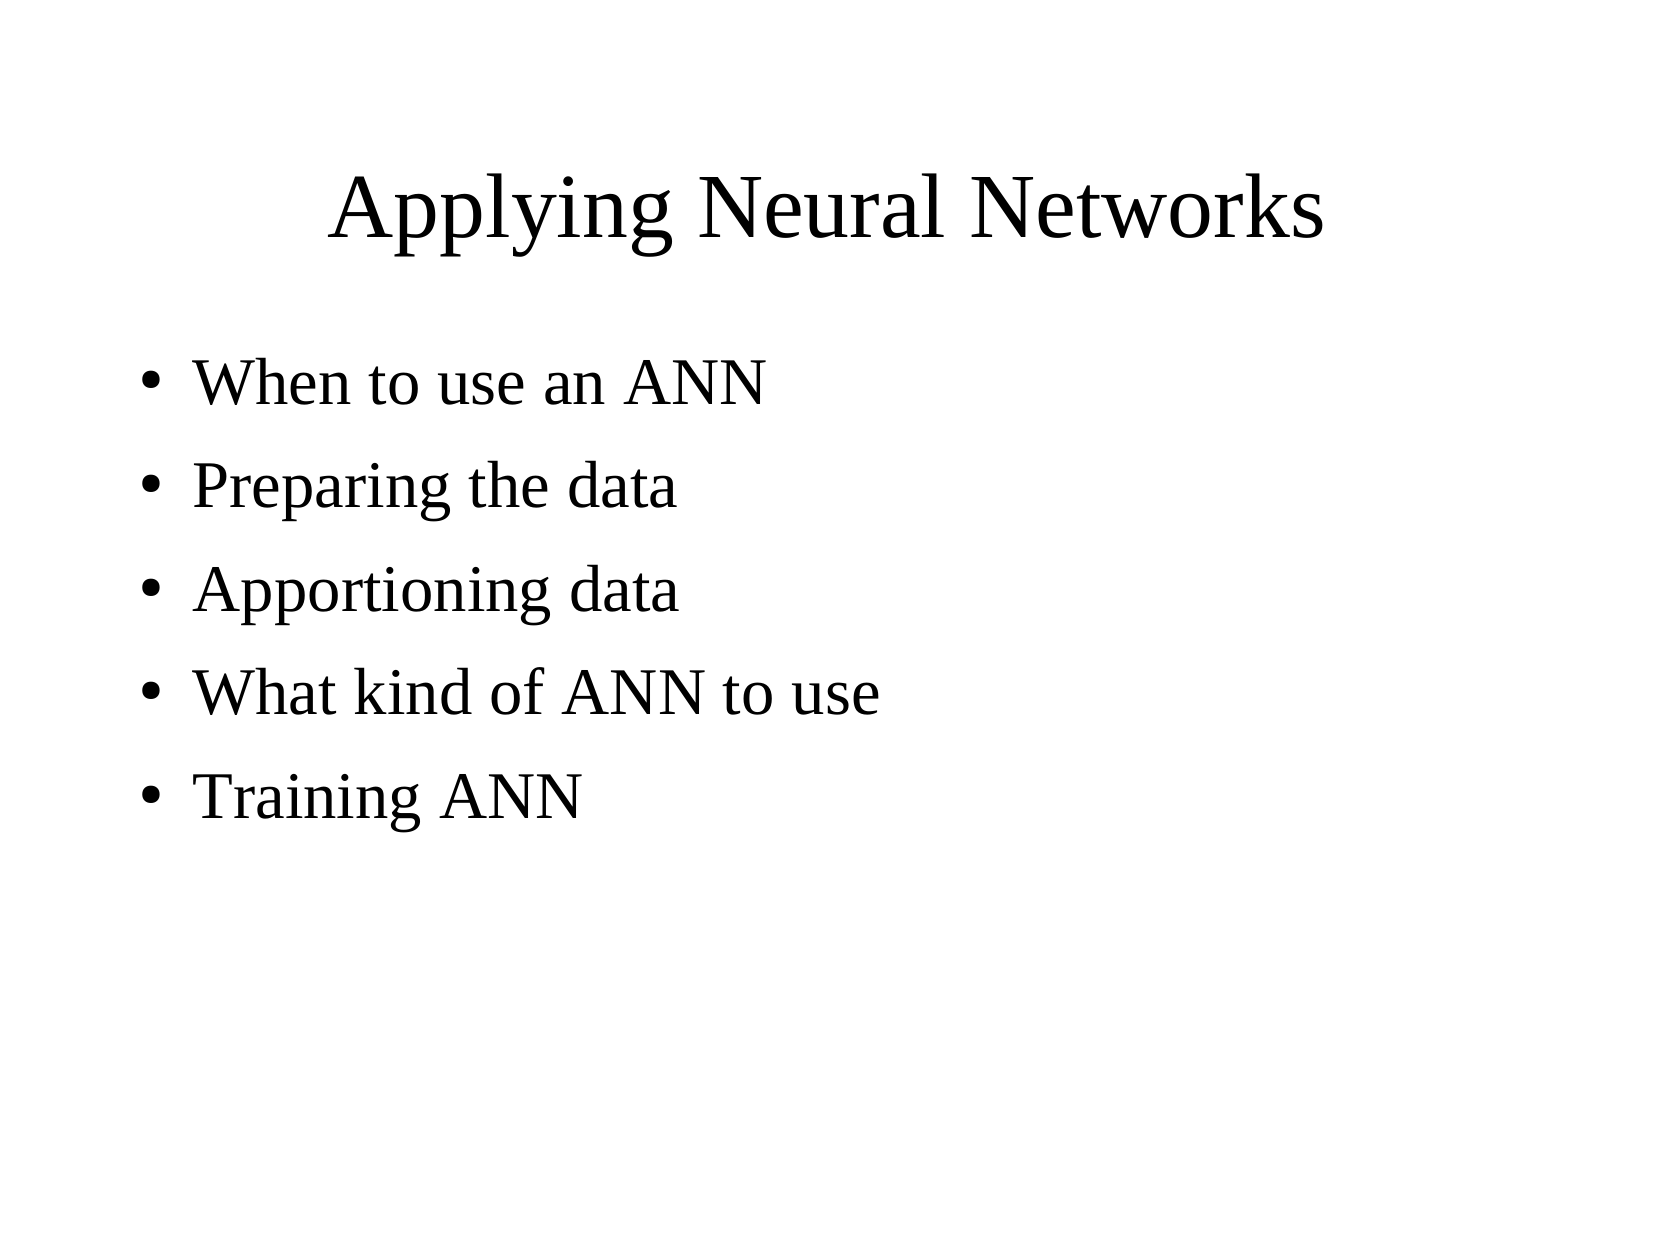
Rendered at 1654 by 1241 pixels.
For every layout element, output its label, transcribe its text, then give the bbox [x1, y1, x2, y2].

list When to use an ANN Preparing the data Apportioning data What kind of ANN to use Training ANN [121, 344, 1534, 1127]
title Applying Neural Networks [121, 102, 1534, 311]
